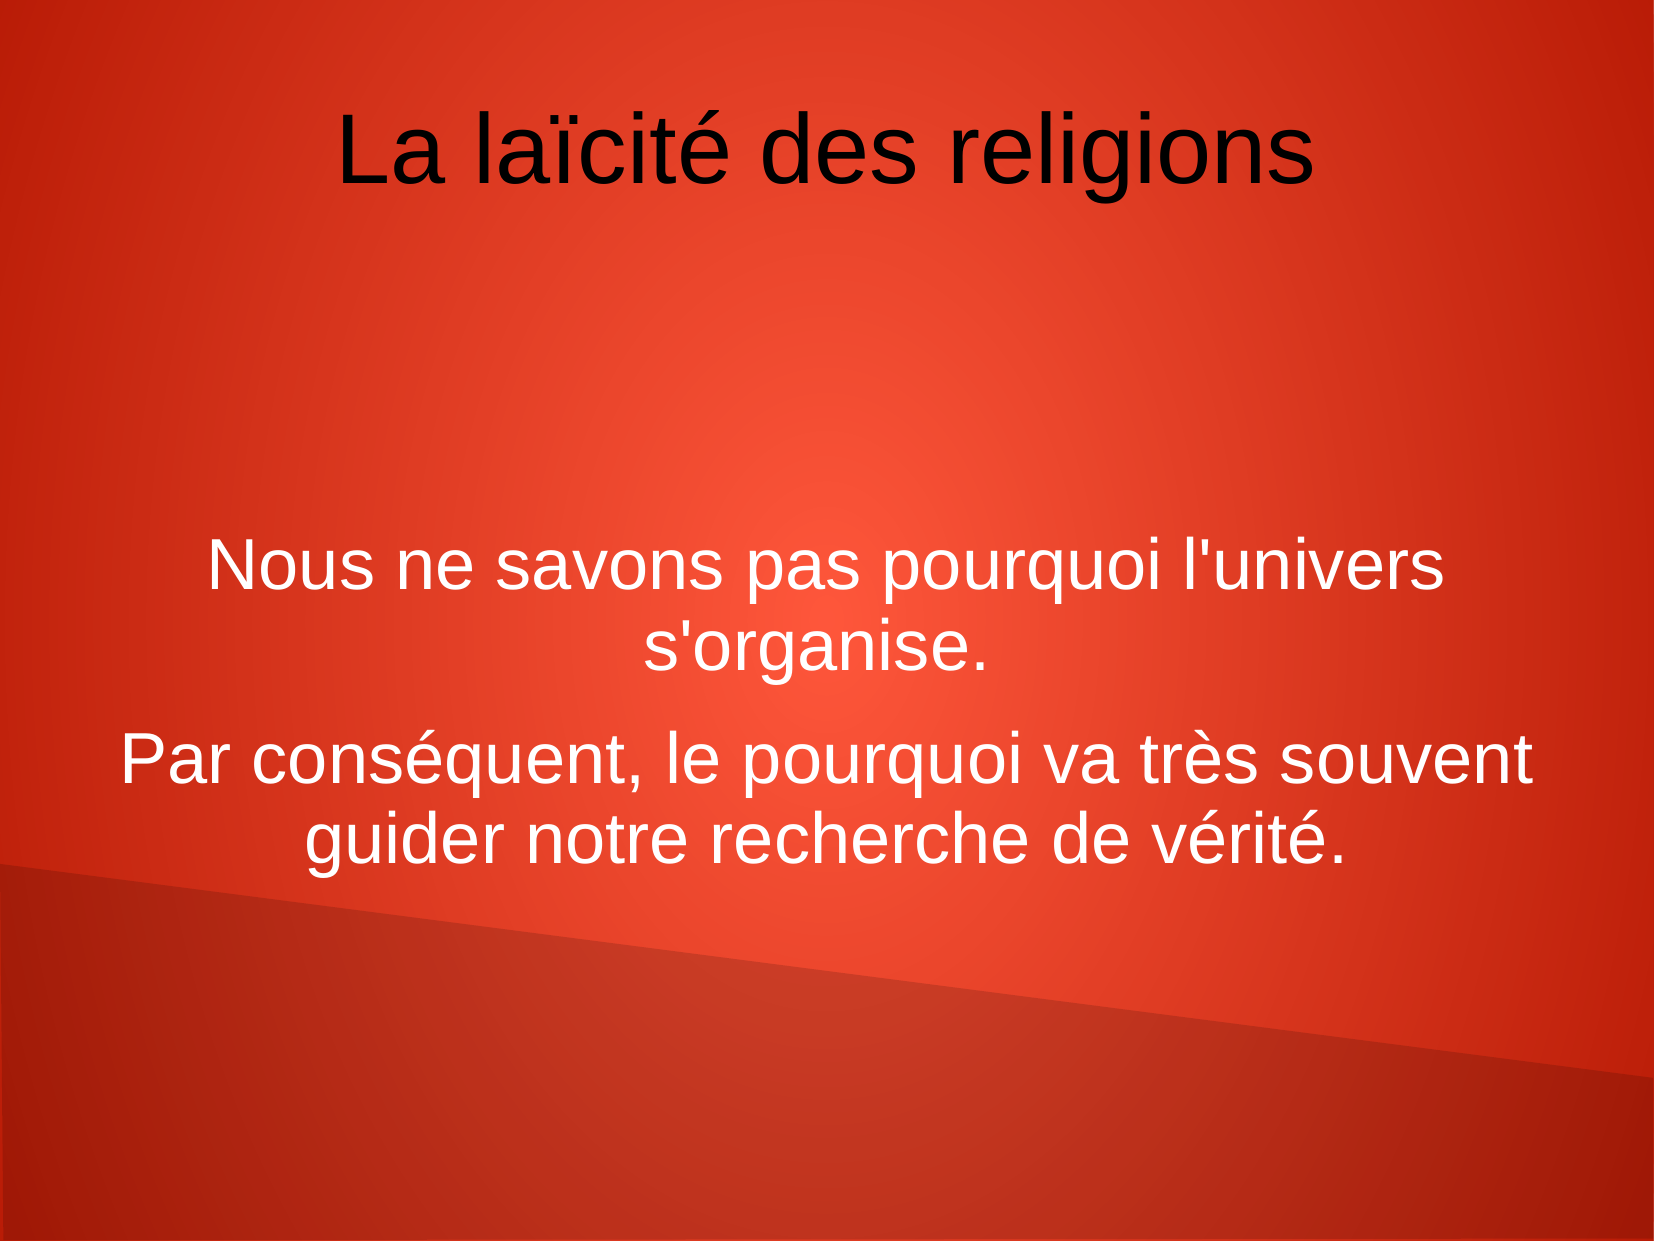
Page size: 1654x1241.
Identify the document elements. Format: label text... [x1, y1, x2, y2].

list Nous ne savons pas pourquoi l'univers s'organise. Par conséquent, le pourquoi va très souvent guider notre recherche de vérité. [82, 299, 1571, 1019]
title La laïcité des religions [82, 47, 1571, 252]
